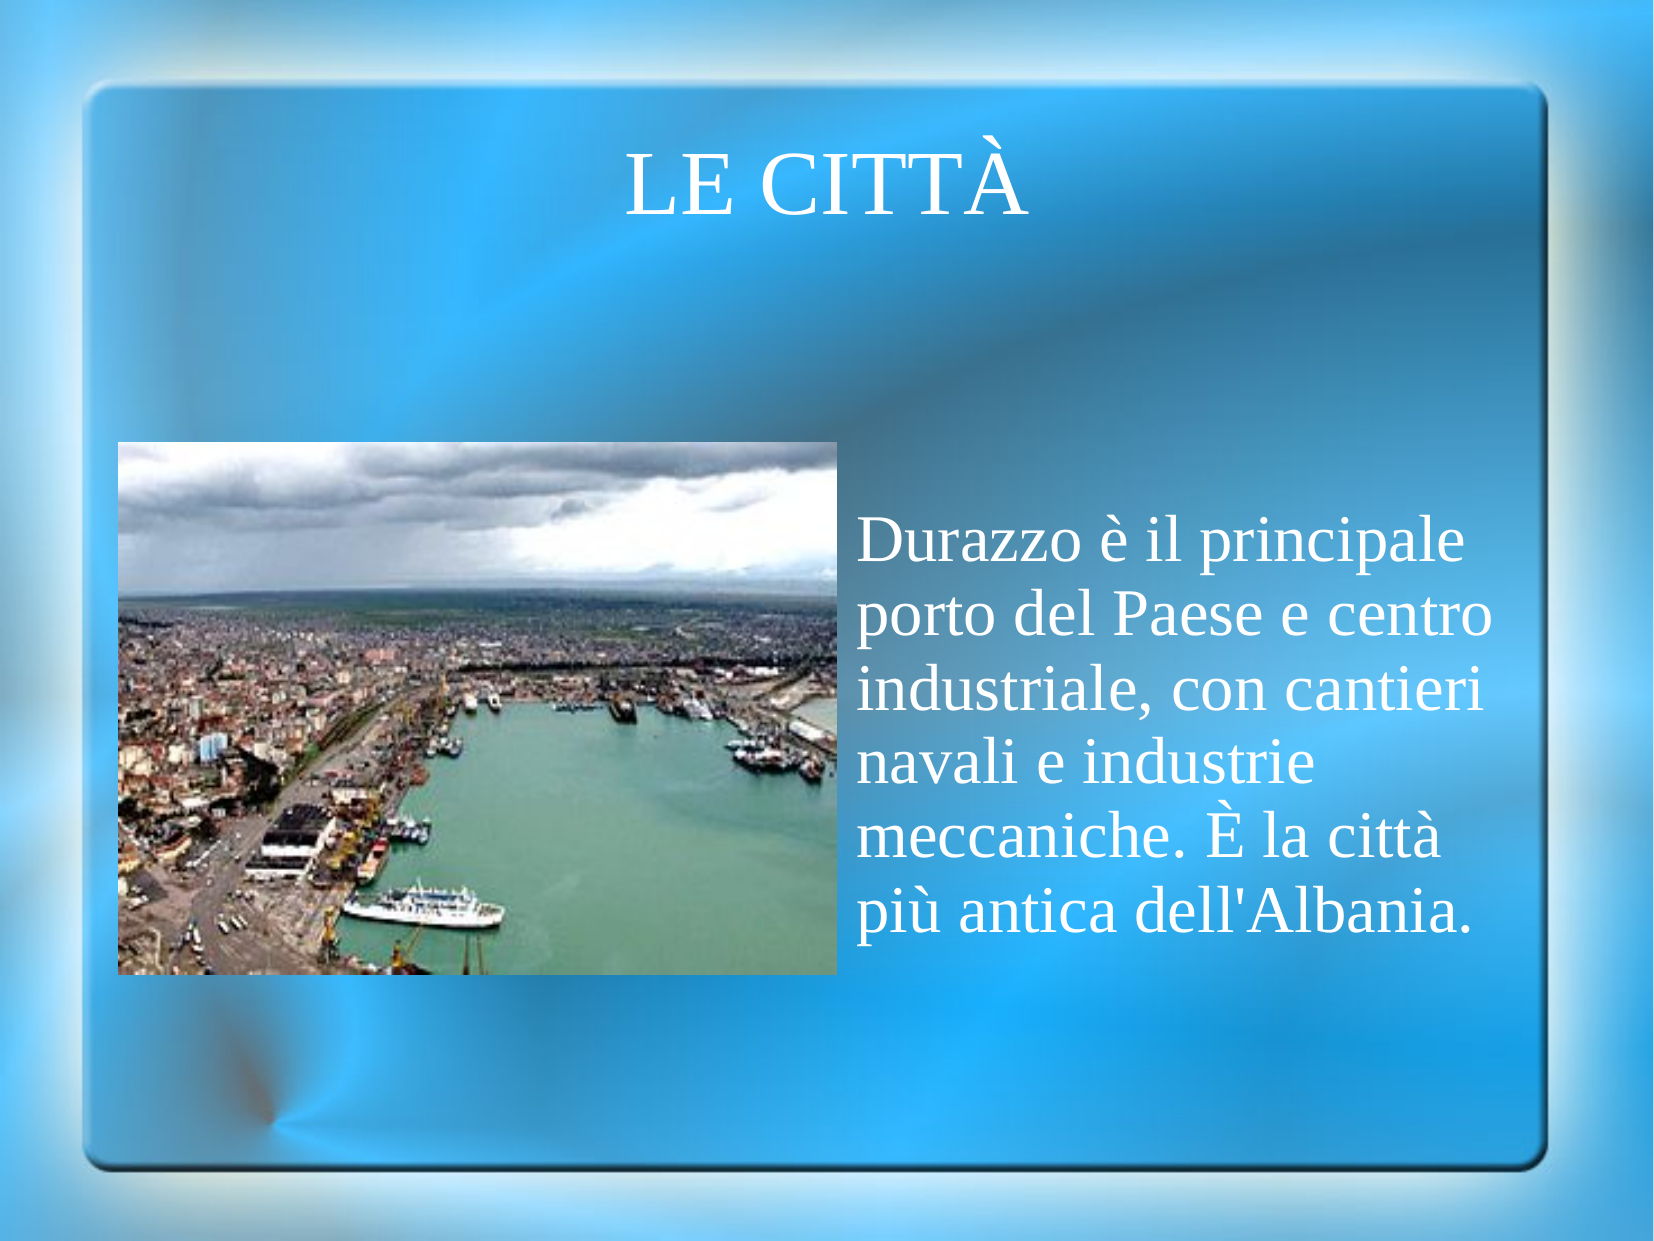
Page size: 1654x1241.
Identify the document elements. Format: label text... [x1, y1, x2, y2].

list Durazzo è il principale porto del Paese e centro industriale, con cantieri navali e industrie meccaniche. È la città più antica dell'Albania. [856, 502, 1546, 975]
title LE CITTÀ [121, 132, 1534, 235]
picture [0, 0, 1654, 1241]
